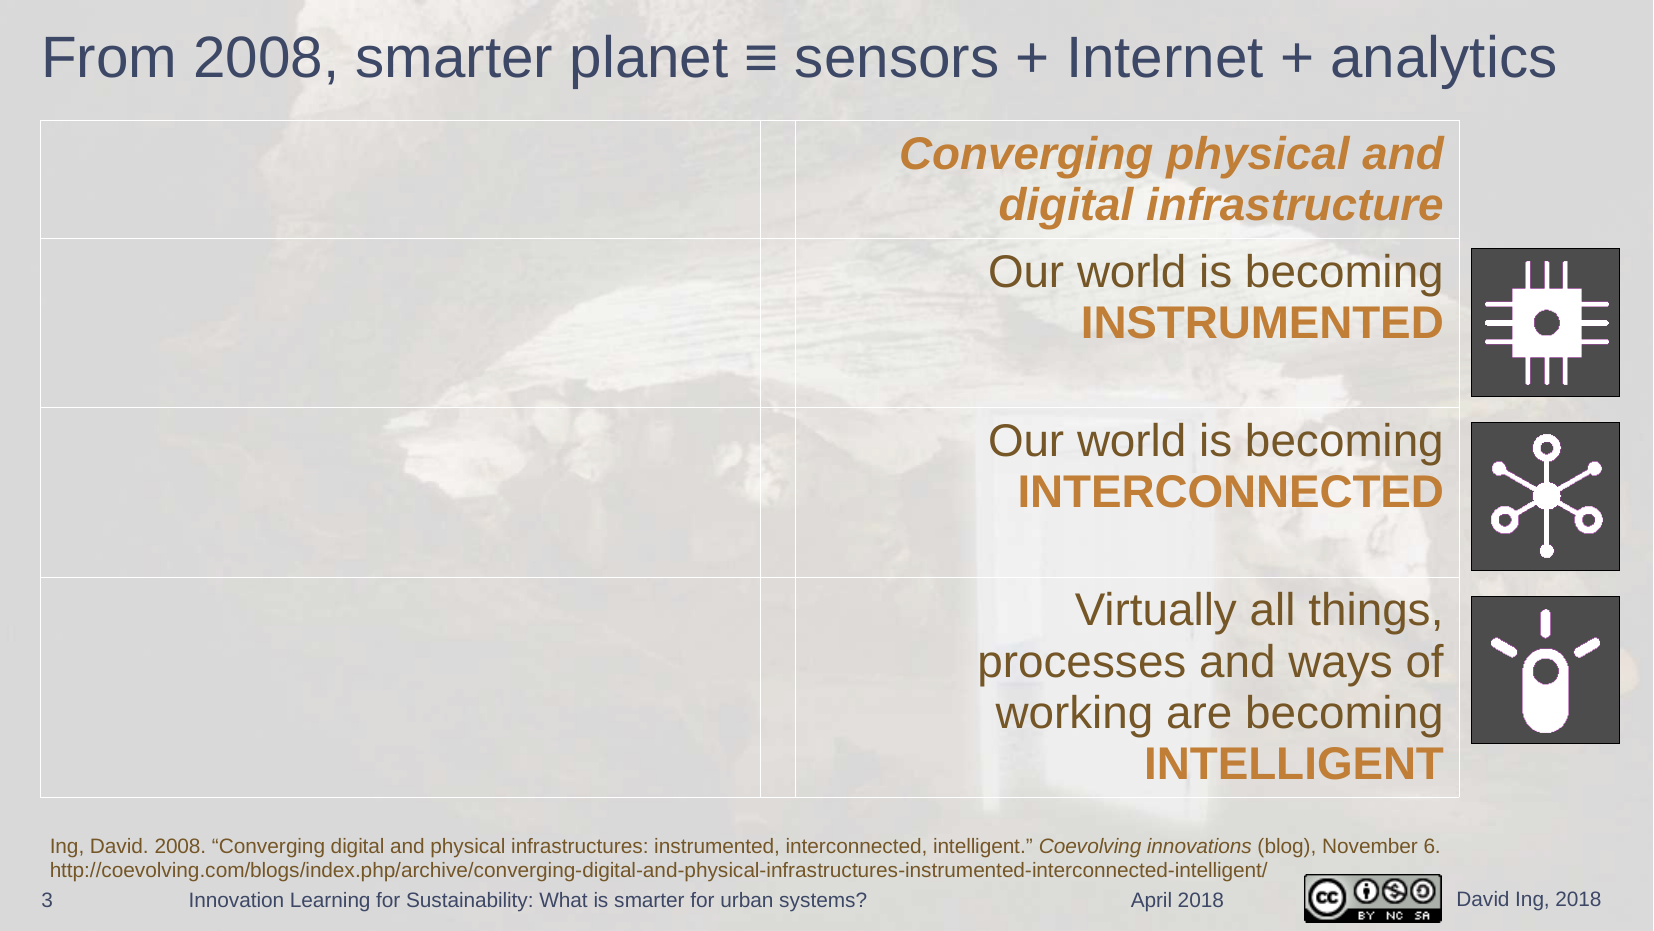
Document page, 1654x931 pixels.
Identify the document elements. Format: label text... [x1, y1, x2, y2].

table_cell [41, 408, 760, 577]
text_box Ing, David. 2008. “Converging digital and physical infrastructures: instrumented, interconnected, intelligent.” Coevolving innovations (blog), November 6. http://coevolving.com/blogs/index.php/archive/converging-digital-and-physical-infrastructures-instrumented-interconnected-intelligent/ [35, 827, 1614, 913]
table_cell [761, 239, 795, 407]
table_cell [41, 239, 760, 407]
table_cell Virtually all things, processes and ways of working are becoming INTELLIGENT [796, 578, 1459, 797]
text_box [1471, 596, 1620, 744]
table_header Converging physical and digital infrastructure [796, 121, 1459, 238]
table_cell Our world is becoming INTERCONNECTED [796, 408, 1459, 577]
text_box [1471, 248, 1620, 397]
table_cell [761, 578, 795, 797]
table_header [41, 121, 760, 238]
picture [1482, 258, 1610, 387]
picture [1304, 913, 1442, 923]
picture [1488, 605, 1603, 735]
text_box Value-elevating co-creation Providers and customer mutually experience, and then improve [0, 0, 1653, 931]
table_cell [41, 578, 760, 797]
picture [1485, 431, 1606, 561]
table_cell [761, 408, 795, 577]
table_cell Our world is becoming INSTRUMENTED [796, 239, 1459, 407]
text_box [1471, 422, 1620, 571]
title From 2008, smarter planet ≡ sensors + Internet + analytics [41, 30, 1613, 126]
table_header [761, 121, 795, 238]
